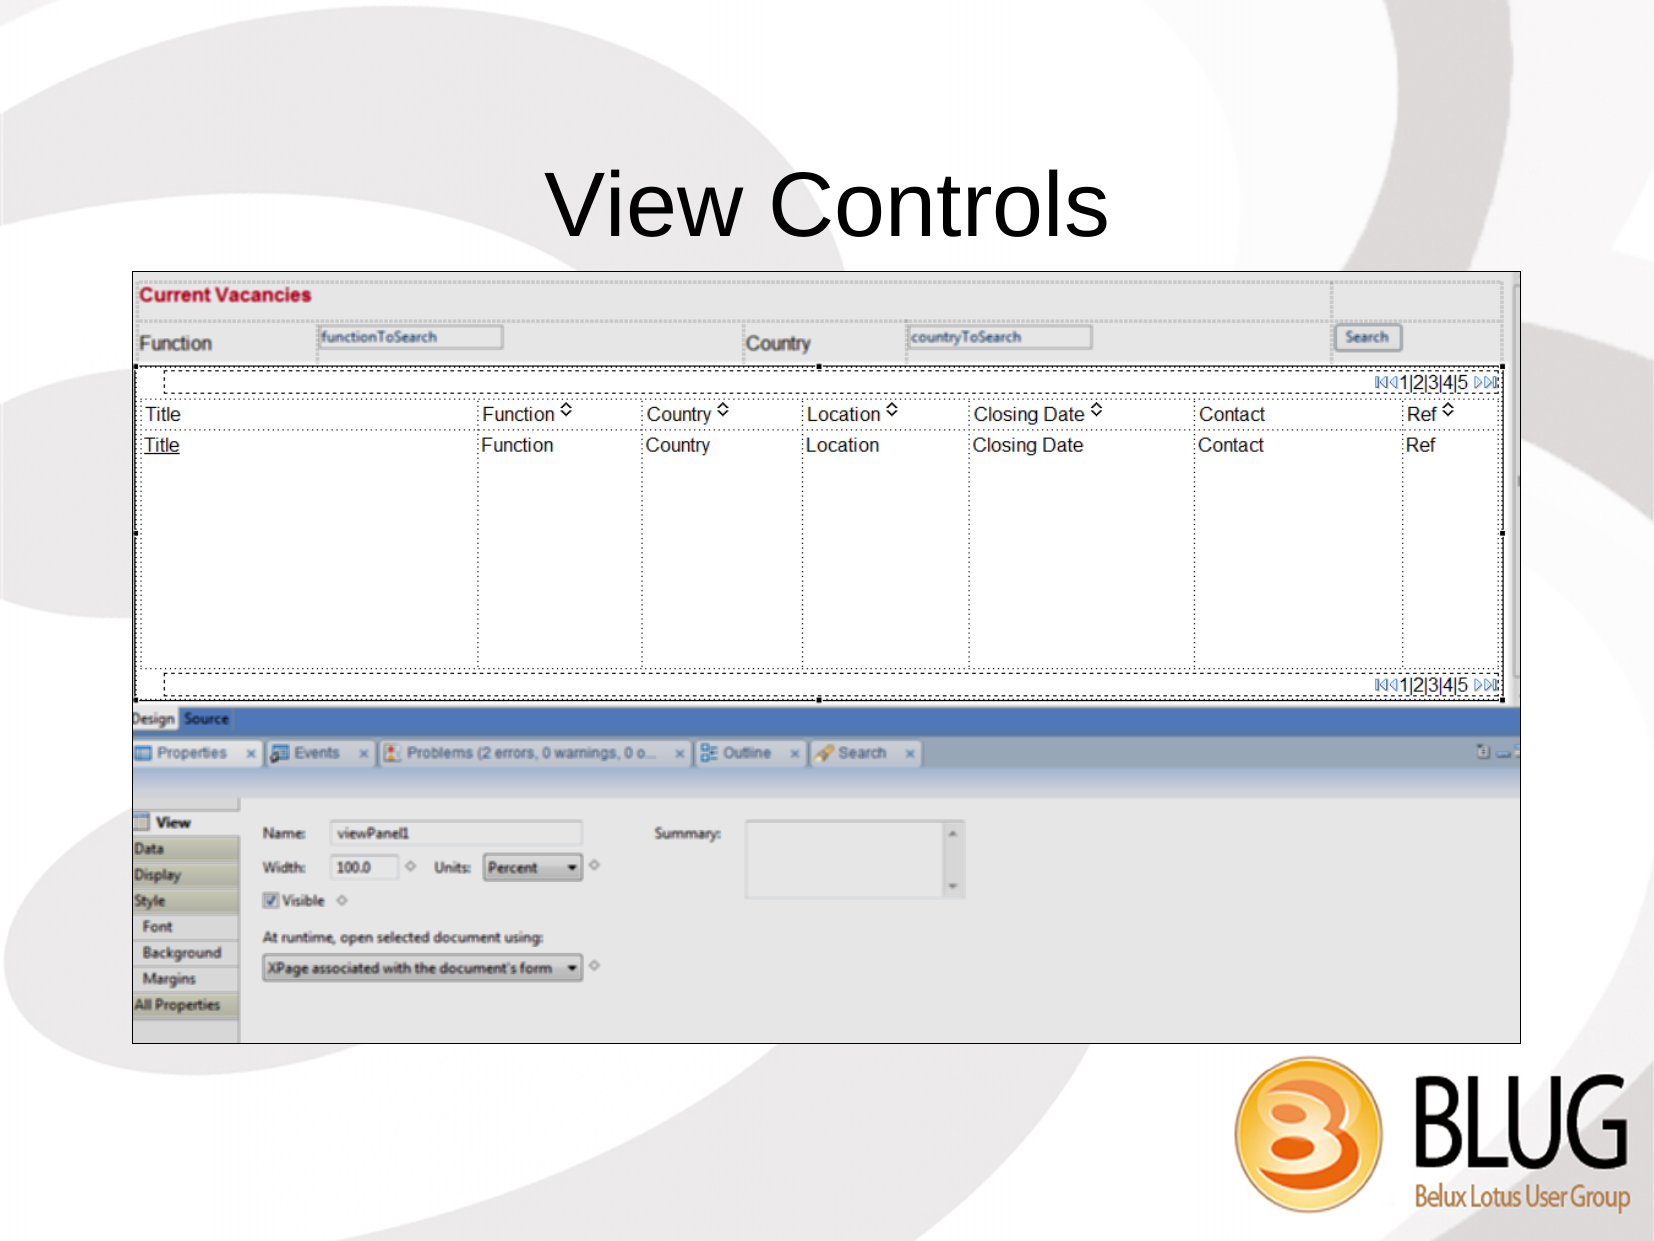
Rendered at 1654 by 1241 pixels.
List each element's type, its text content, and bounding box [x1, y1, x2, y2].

picture [0, 0, 1654, 1241]
title View Controls [121, 102, 1534, 310]
